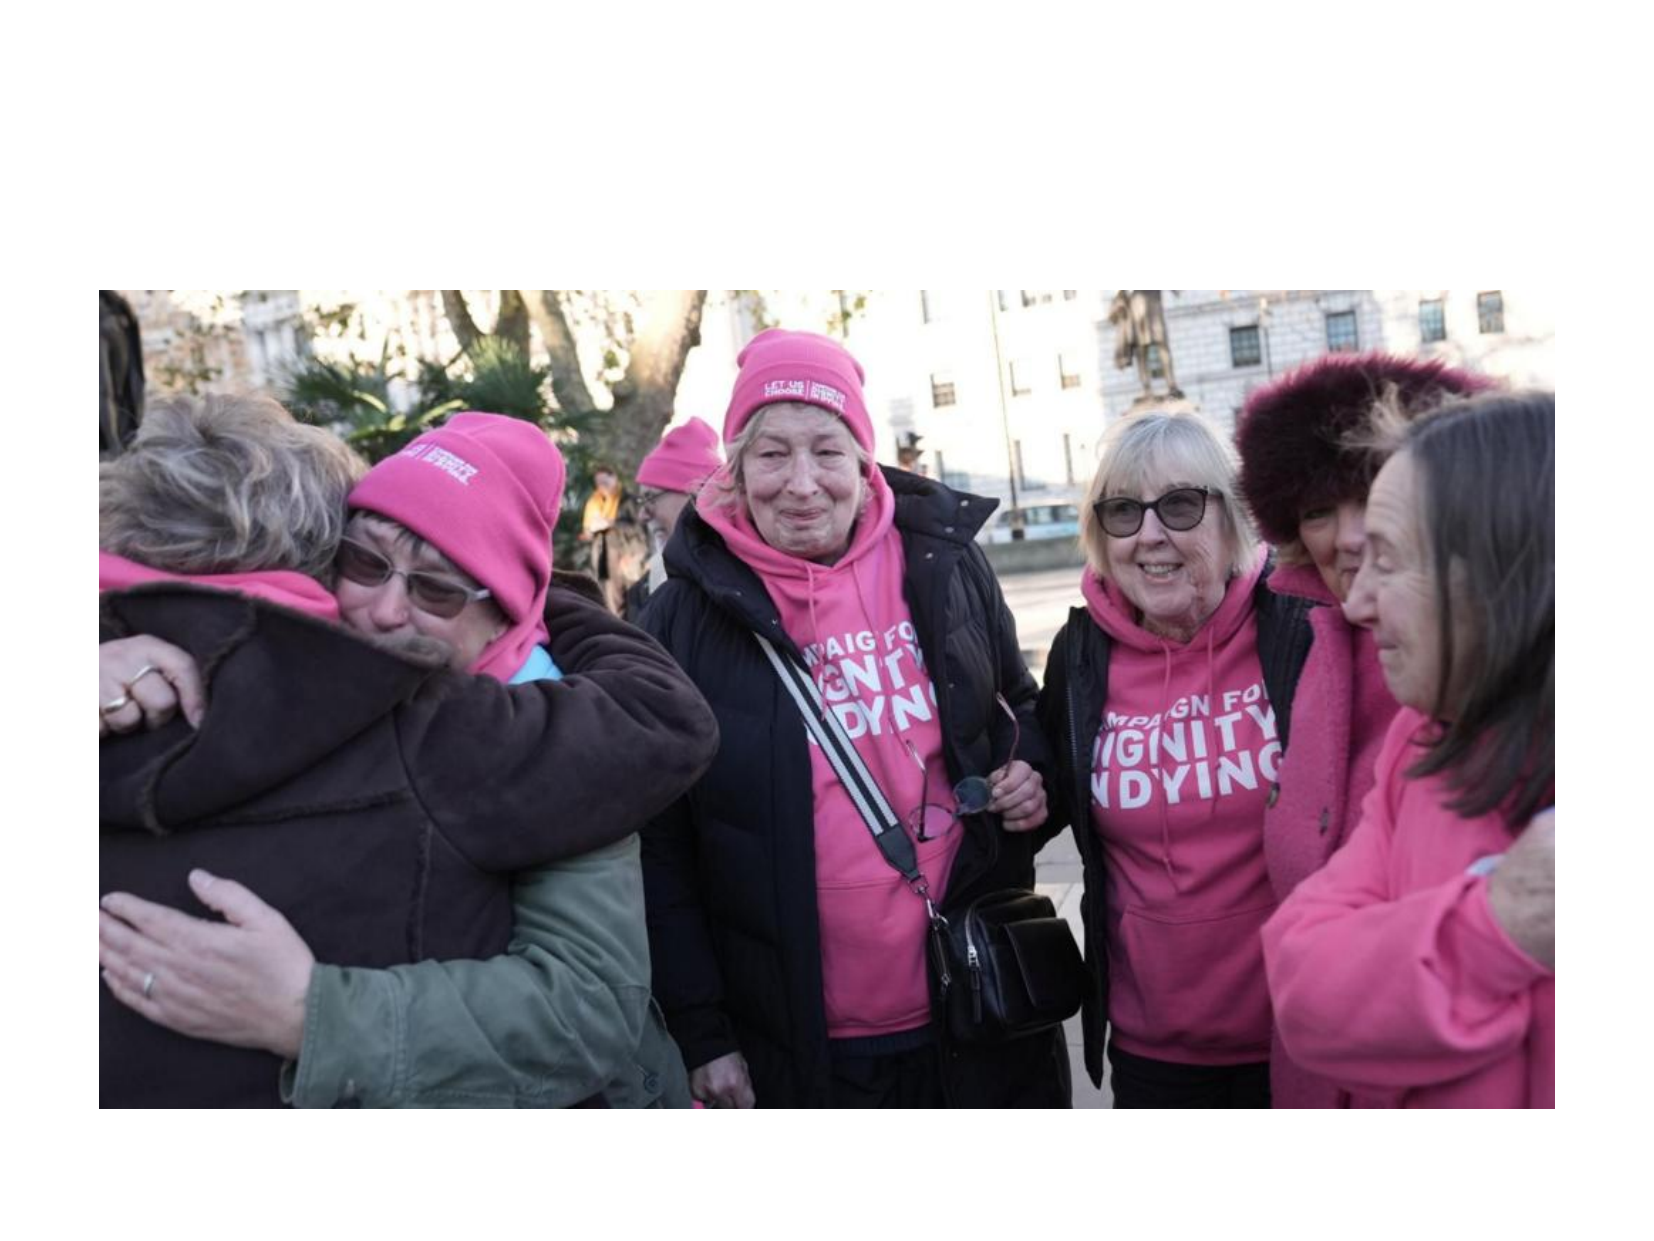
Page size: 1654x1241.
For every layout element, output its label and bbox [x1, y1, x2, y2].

picture [99, 290, 1555, 1109]
